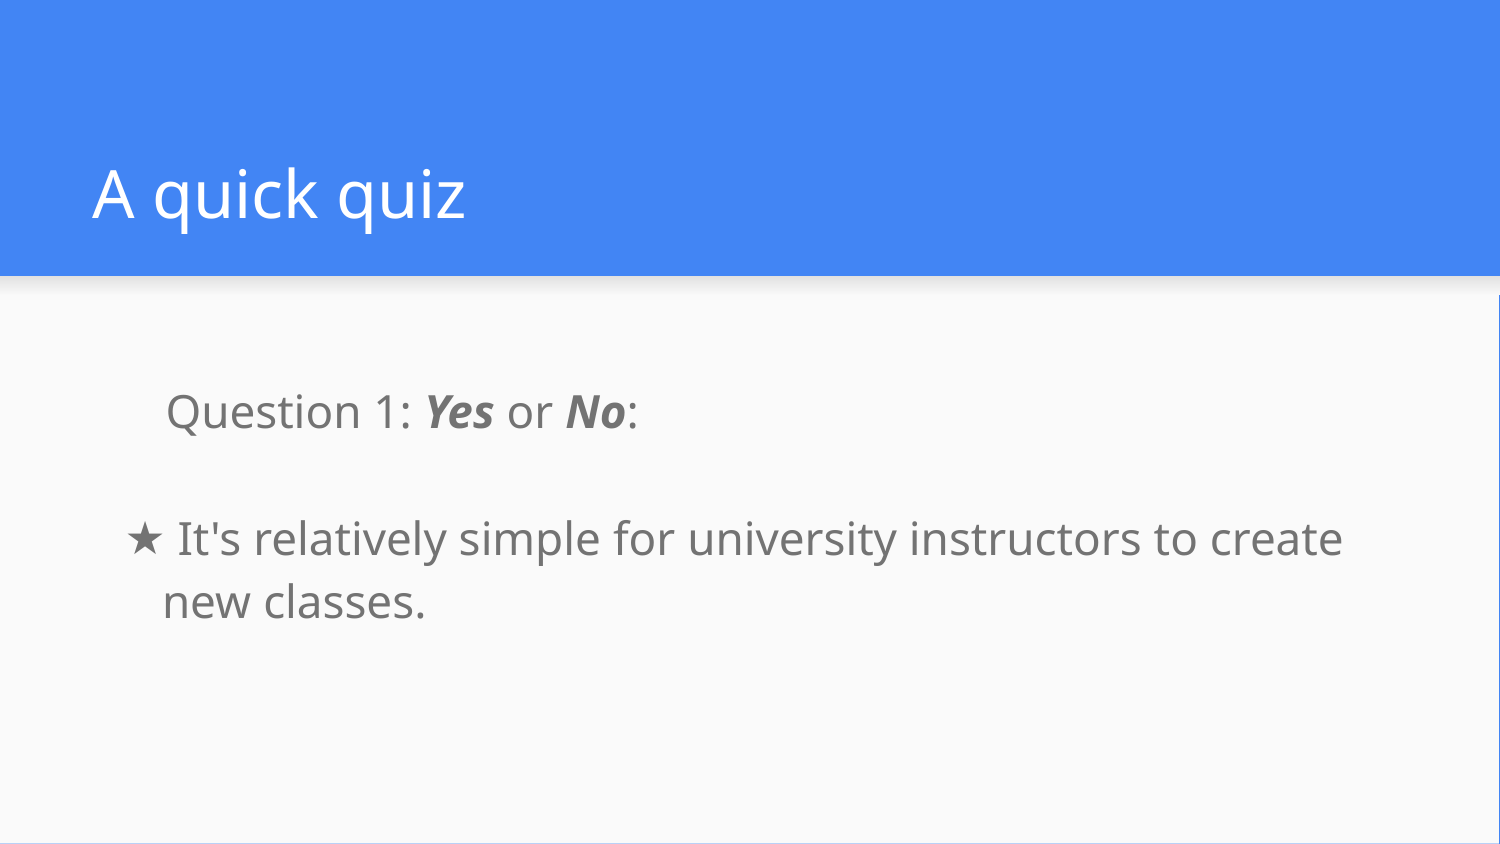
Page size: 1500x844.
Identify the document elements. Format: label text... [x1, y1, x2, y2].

title A quick quiz [77, 121, 1427, 248]
list Question 1: Yes or No: It's relatively simple for university instructors to create new classes. [72, 359, 1421, 805]
